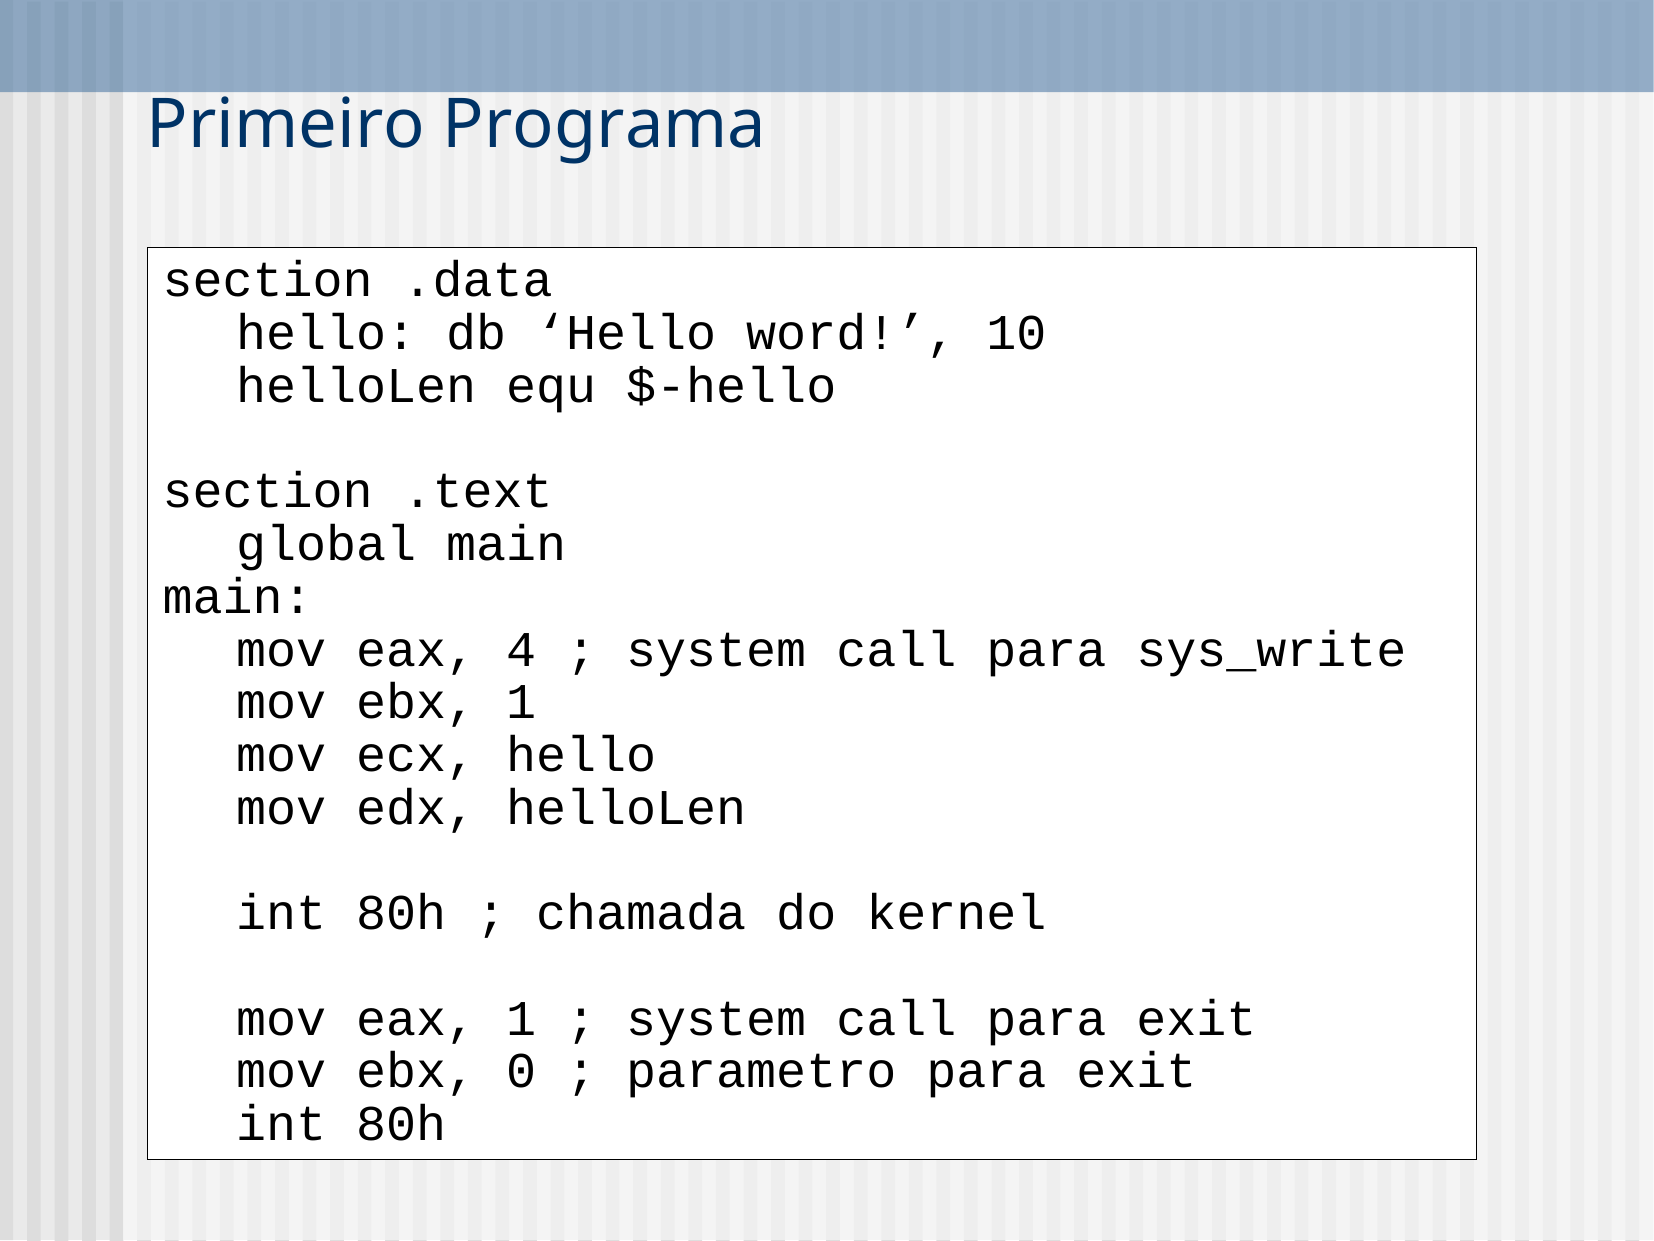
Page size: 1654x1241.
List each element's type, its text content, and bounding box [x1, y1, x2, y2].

text_box section .data hello: db ‘Hello word!’, 10 helloLen equ $-hello section .text global main main: mov eax, 4 ; system call para sys_write mov ebx, 1 mov ecx, hello mov edx, helloLen int 80h ; chamada do kernel mov eax, 1 ; system call para exit mov ebx, 0 ; parametro para exit int 80h [147, 247, 1477, 1116]
title Primeiro Programa [146, 29, 1536, 212]
